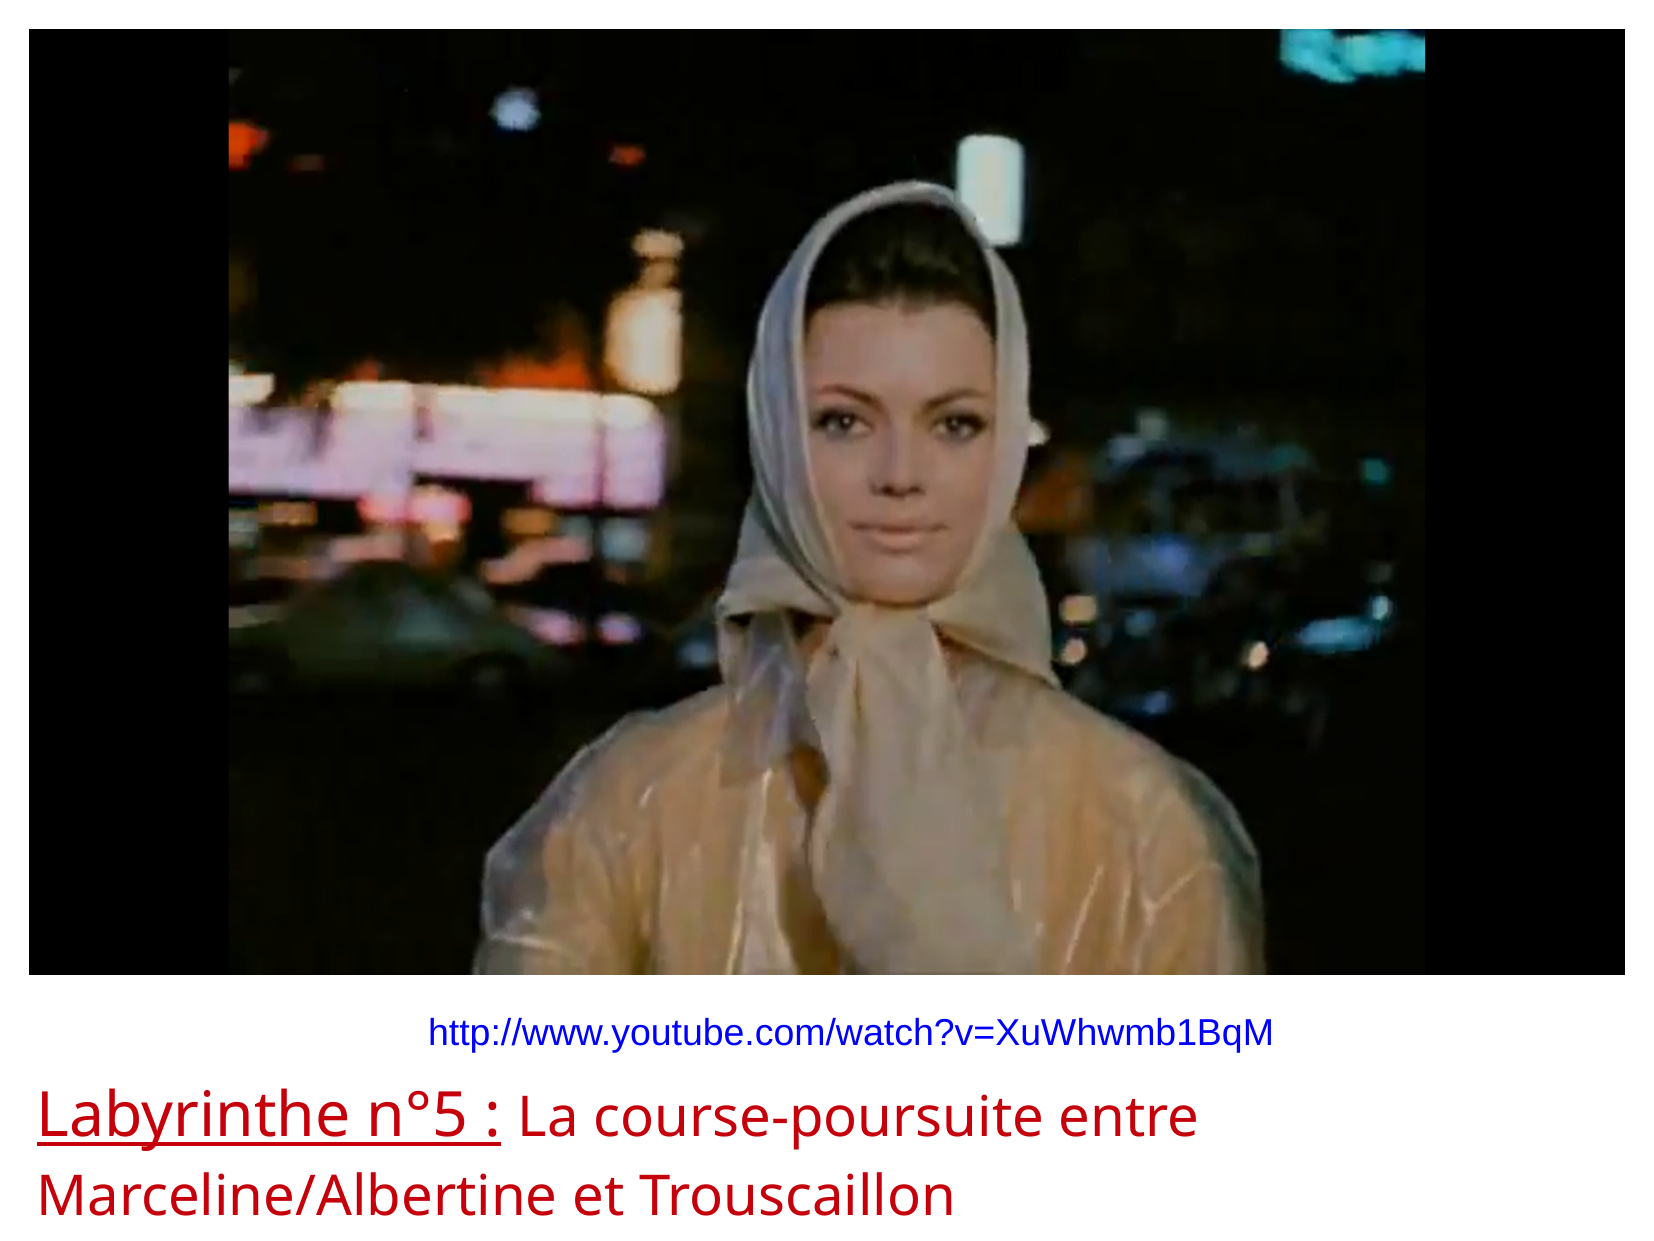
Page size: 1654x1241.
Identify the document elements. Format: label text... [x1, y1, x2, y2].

text_box http://www.youtube.com/watch?v=XuWhwmb1BqM [413, 1003, 1300, 1061]
picture [29, 29, 1625, 975]
text_box Labyrinthe n°5 : La course-poursuite entre Marceline/Albertine et Trouscaillon [22, 1062, 1617, 1152]
